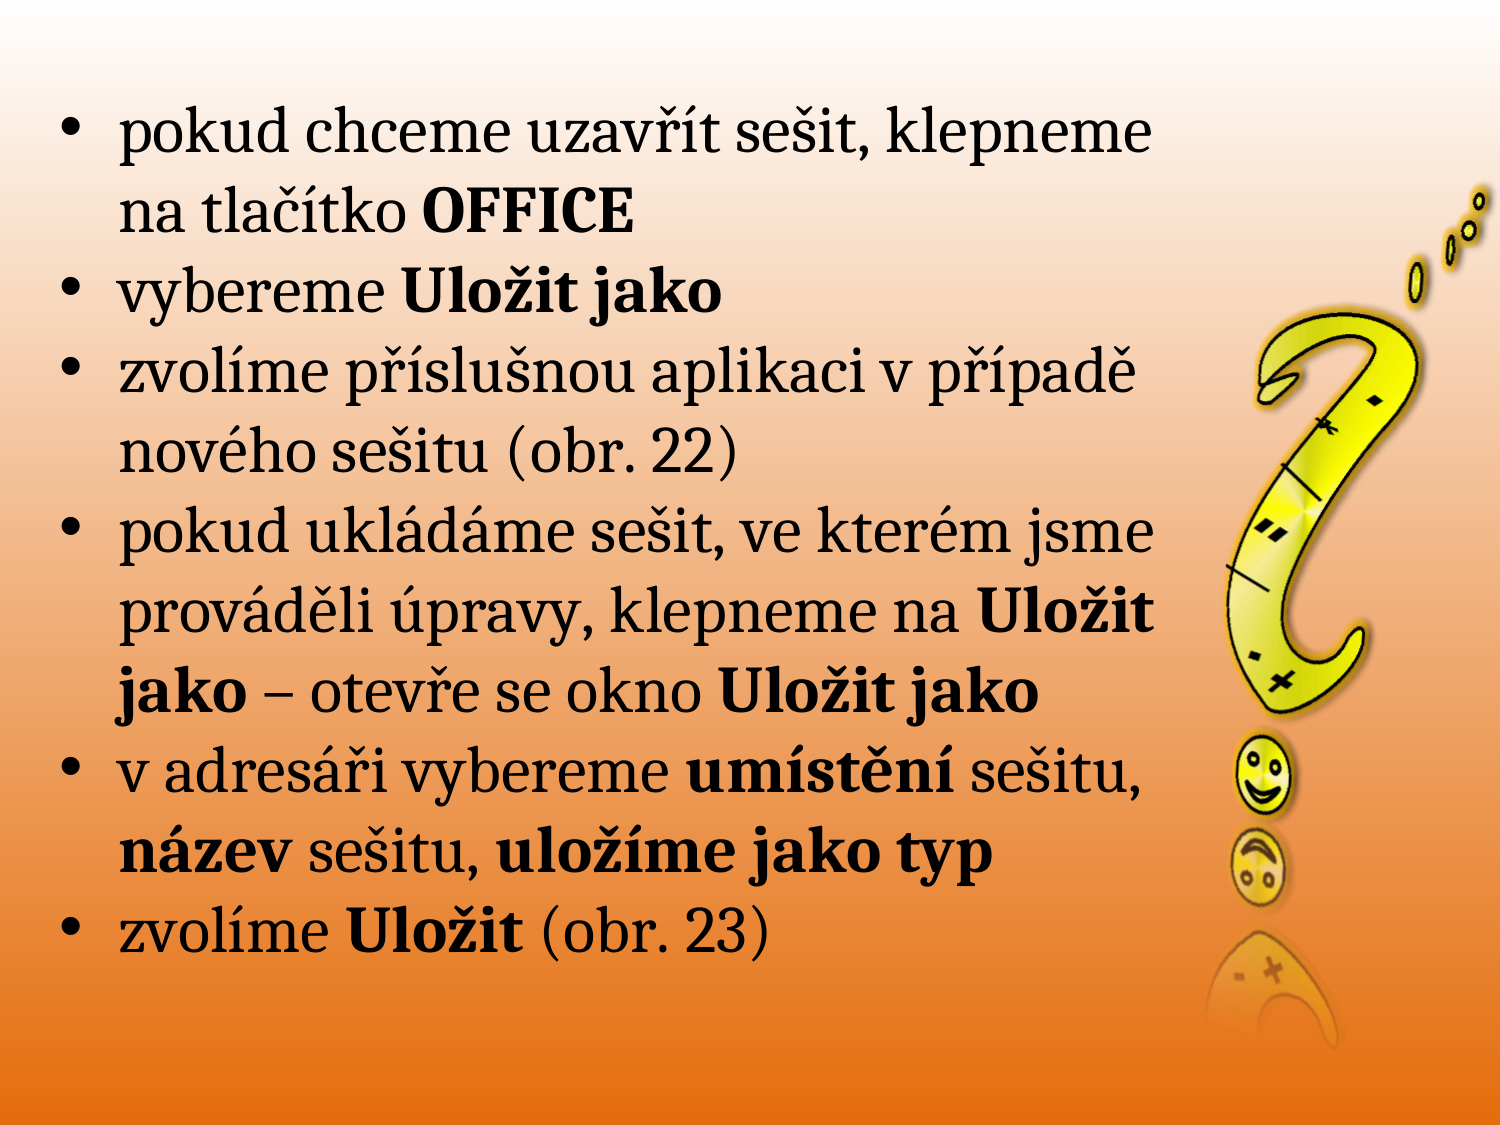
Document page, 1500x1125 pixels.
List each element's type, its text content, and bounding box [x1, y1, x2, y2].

picture [1171, 160, 1500, 1125]
text_box pokud chceme uzavřít sešit, klepneme na tlačítko OFFICE vybereme Uložit jako zvolíme příslušnou aplikaci v případě nového sešitu (obr. 22) pokud ukládáme sešit, ve kterém jsme prováděli úpravy, klepneme na Uložit jako – otevře se okno Uložit jako v adresáři vybereme umístění sešitu, název sešitu, uložíme jako typ zvolíme Uložit (obr. 23) [0, 78, 1211, 1019]
